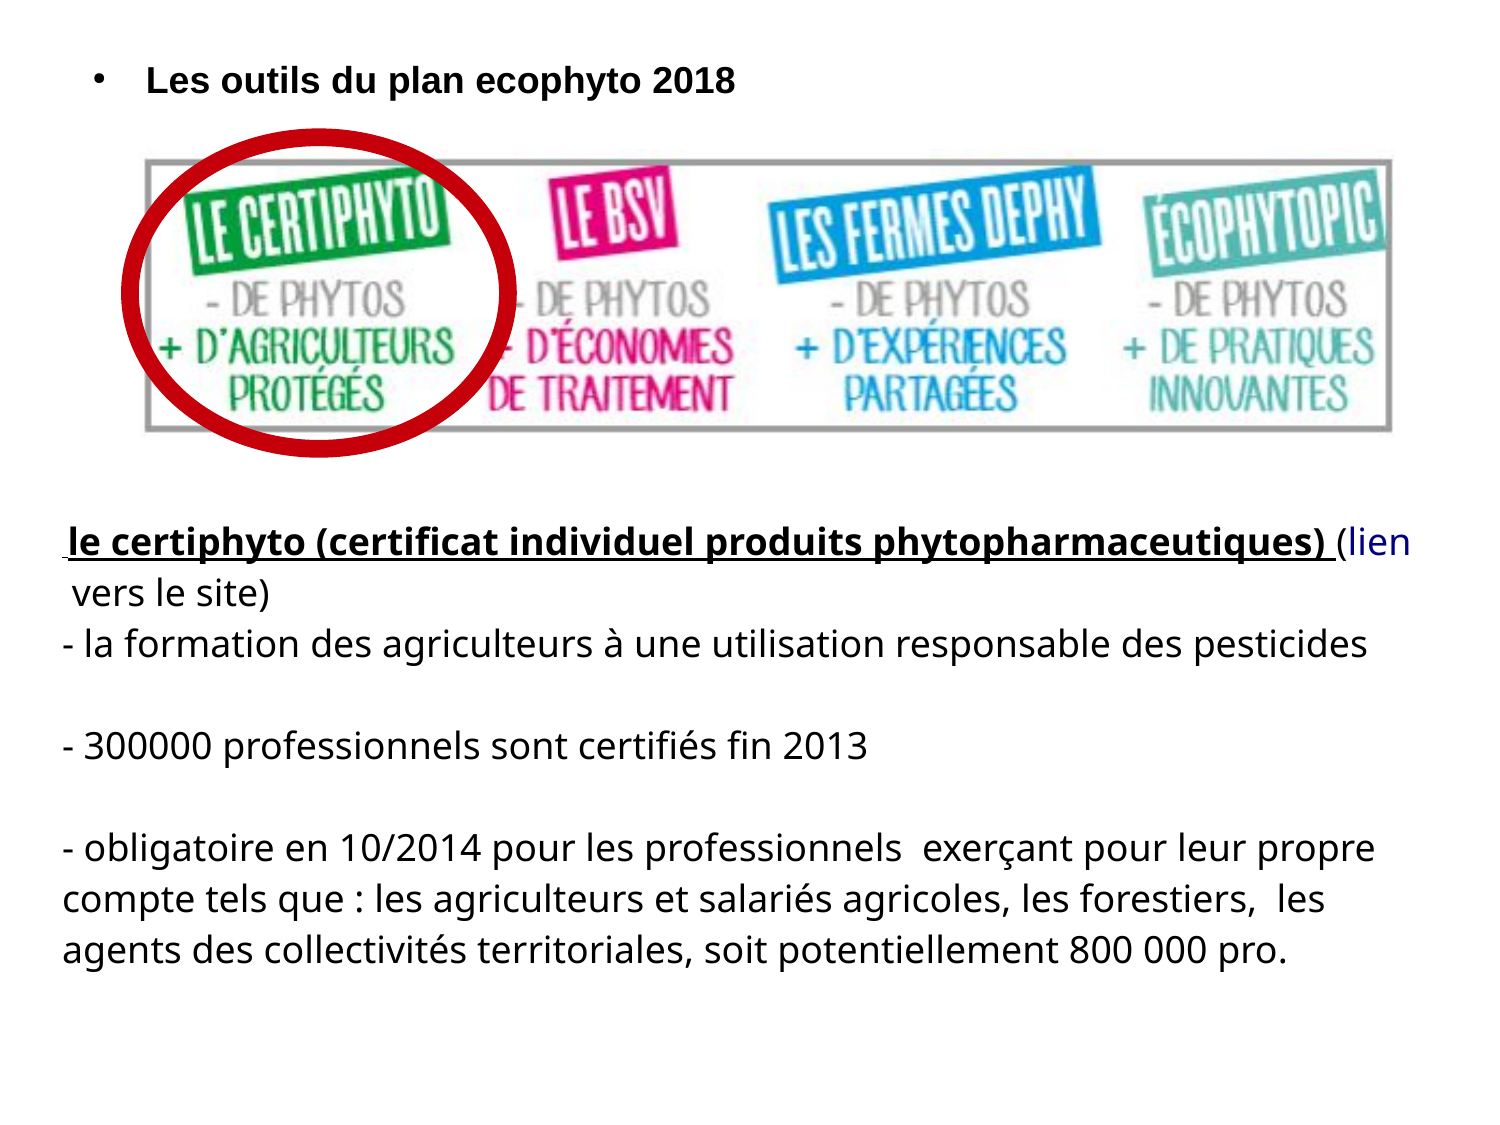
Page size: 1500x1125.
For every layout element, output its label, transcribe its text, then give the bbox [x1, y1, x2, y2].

picture [139, 364, 222, 438]
picture [139, 149, 499, 438]
picture [139, 149, 220, 222]
text_box le certiphyto (certificat individuel produits phytopharmaceutiques) (lien vers le site) - la formation des agriculteurs à une utilisation responsable des pesticides - 300000 professionnels sont certifiés fin 2013 - obligatoire en 10/2014 pour les professionnels exerçant pour leur propre compte tels que : les agriculteurs et salariés agricoles, les forestiers, les agents des collectivités territoriales, soit potentiellement 800 000 pro. [47, 507, 1453, 971]
picture [416, 149, 1397, 438]
list Les outils du plan ecophyto 2018 [75, 59, 1425, 507]
